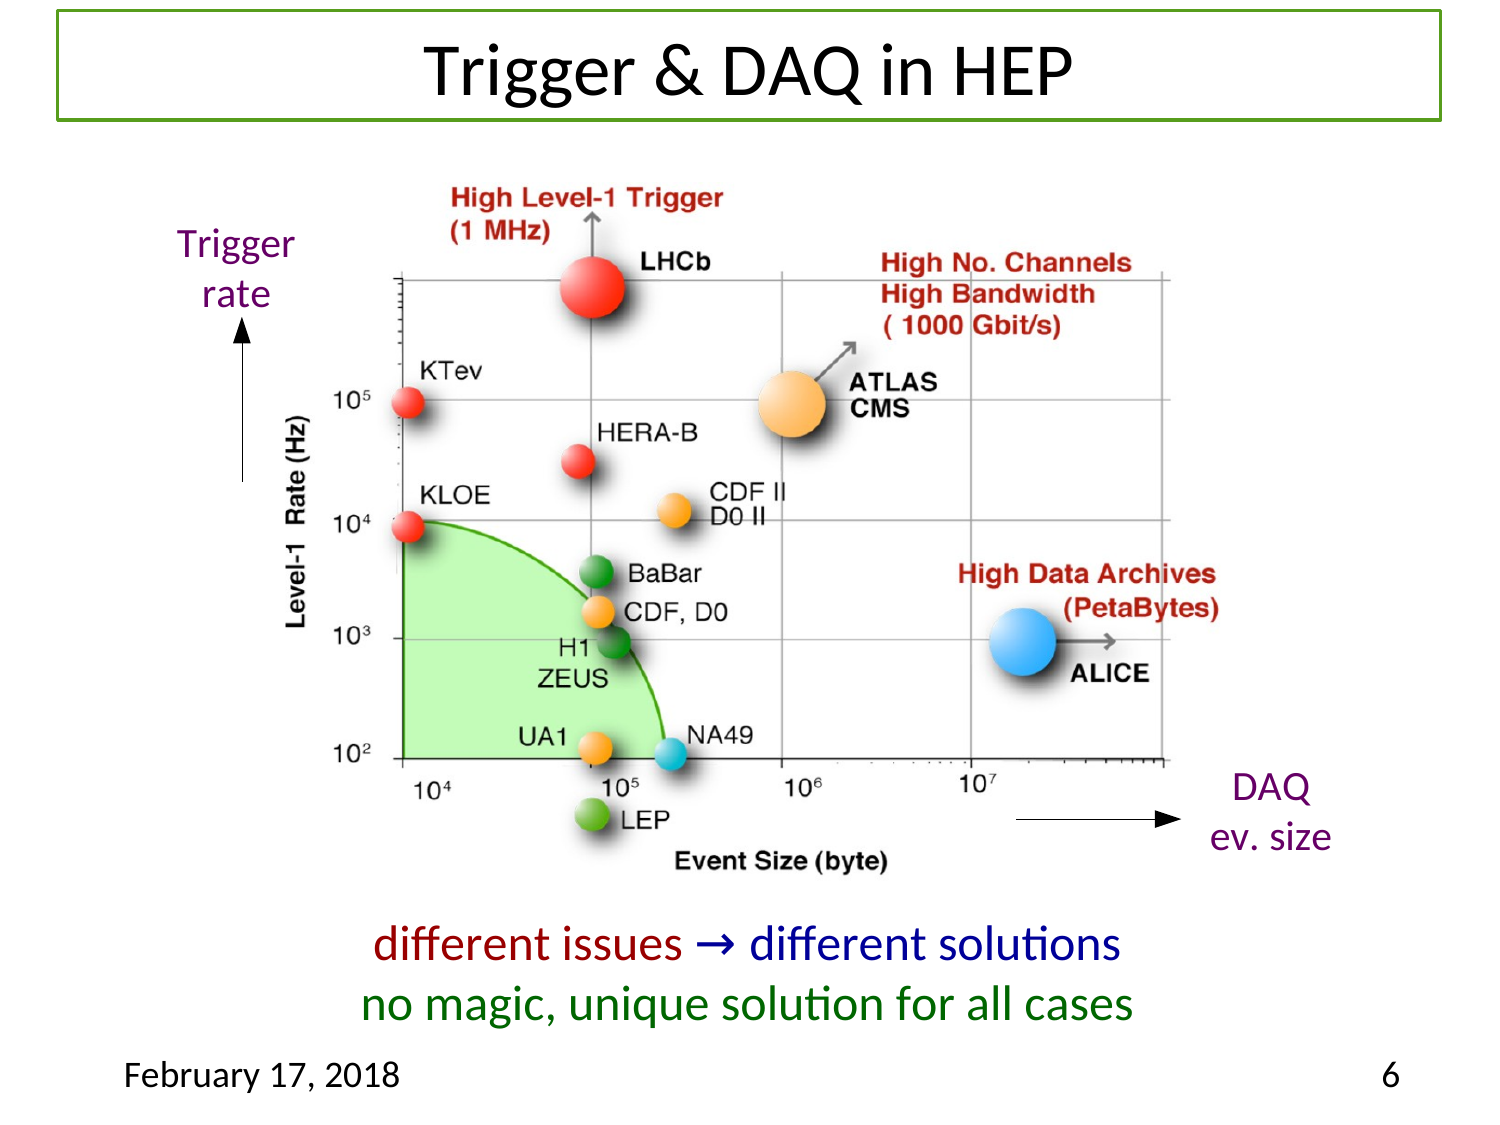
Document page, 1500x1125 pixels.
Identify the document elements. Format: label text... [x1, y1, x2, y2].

title Trigger & DAQ in HEP [57, 10, 1441, 121]
title different issues → different solutions no magic, unique solution for all cases [42, 872, 1453, 1068]
picture [230, 137, 1281, 872]
title Trigger rate [135, 201, 338, 330]
title DAQ ev. size [1162, 749, 1381, 869]
